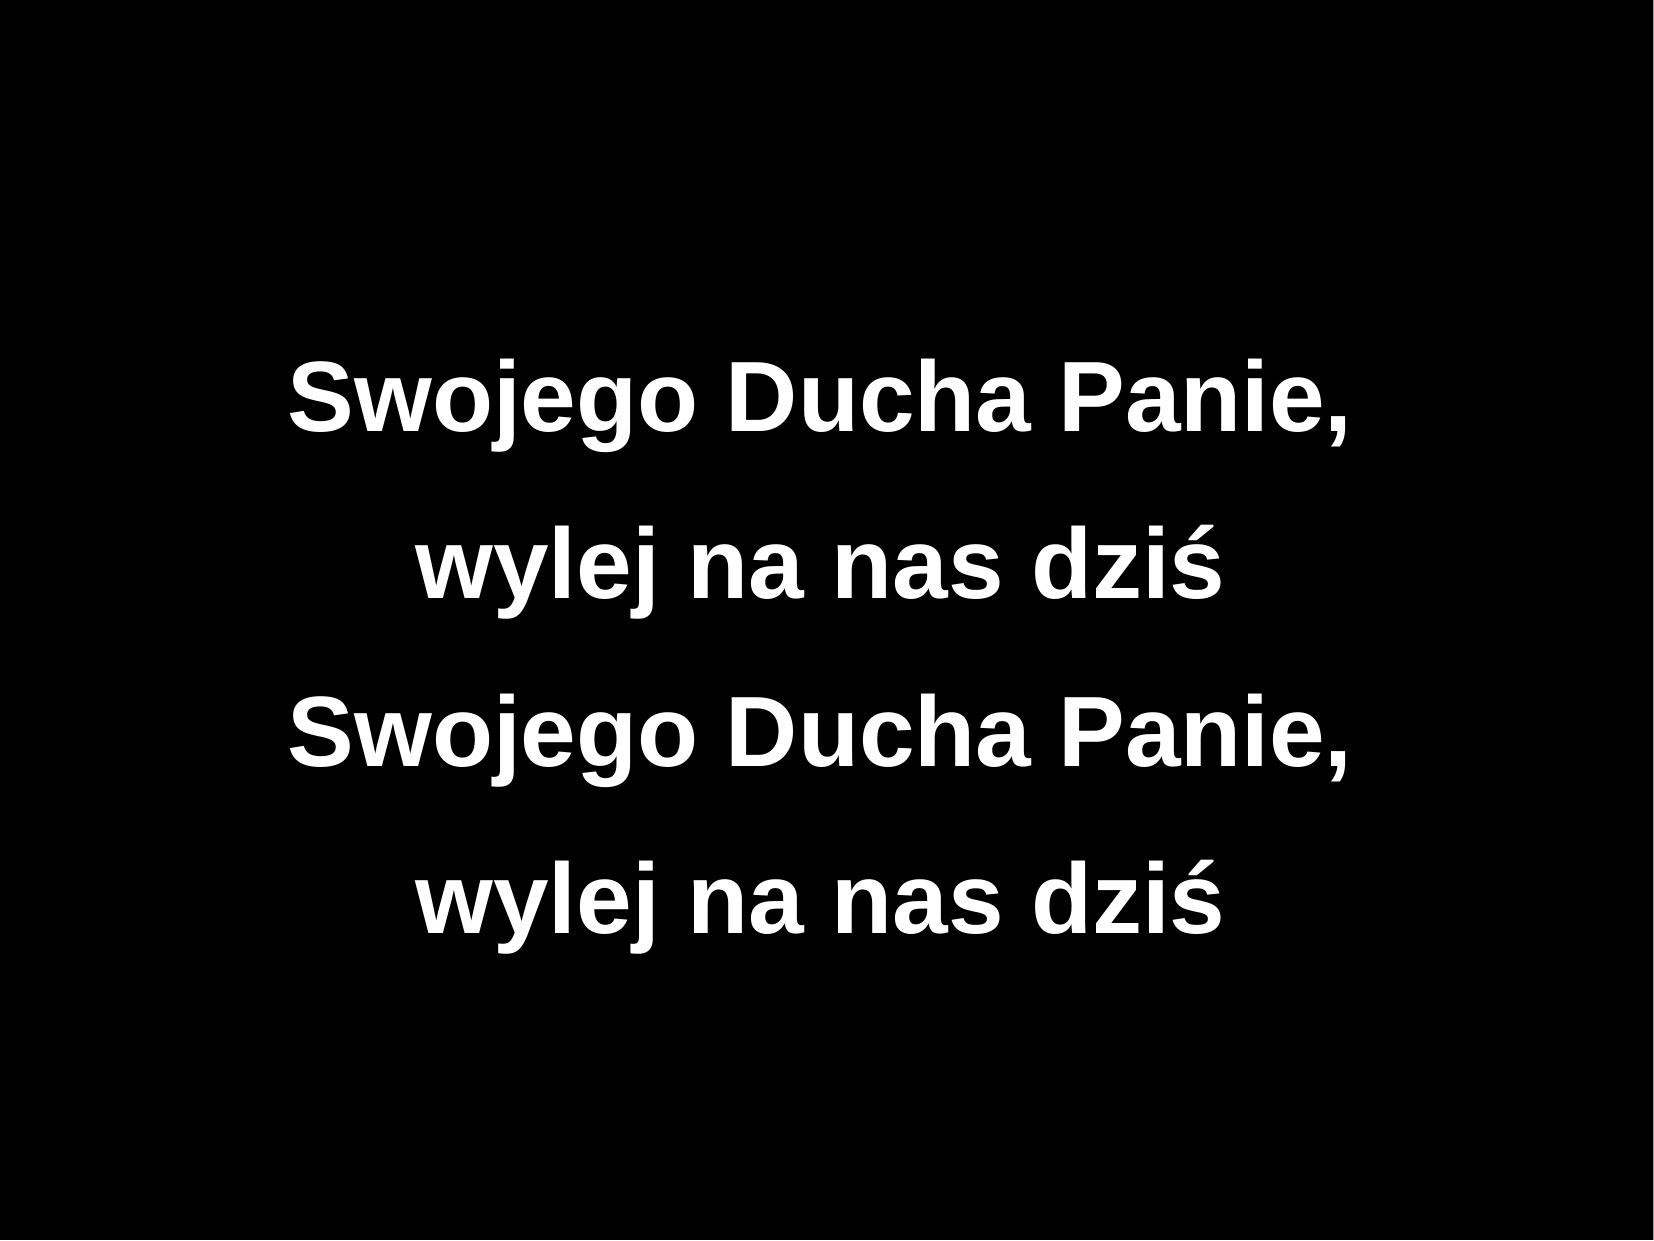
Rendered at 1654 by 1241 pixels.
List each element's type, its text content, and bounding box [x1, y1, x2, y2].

subtitle Swojego Ducha Panie, wylej na nas dziś Swojego Ducha Panie, wylej na nas dziś [0, 0, 1642, 1241]
